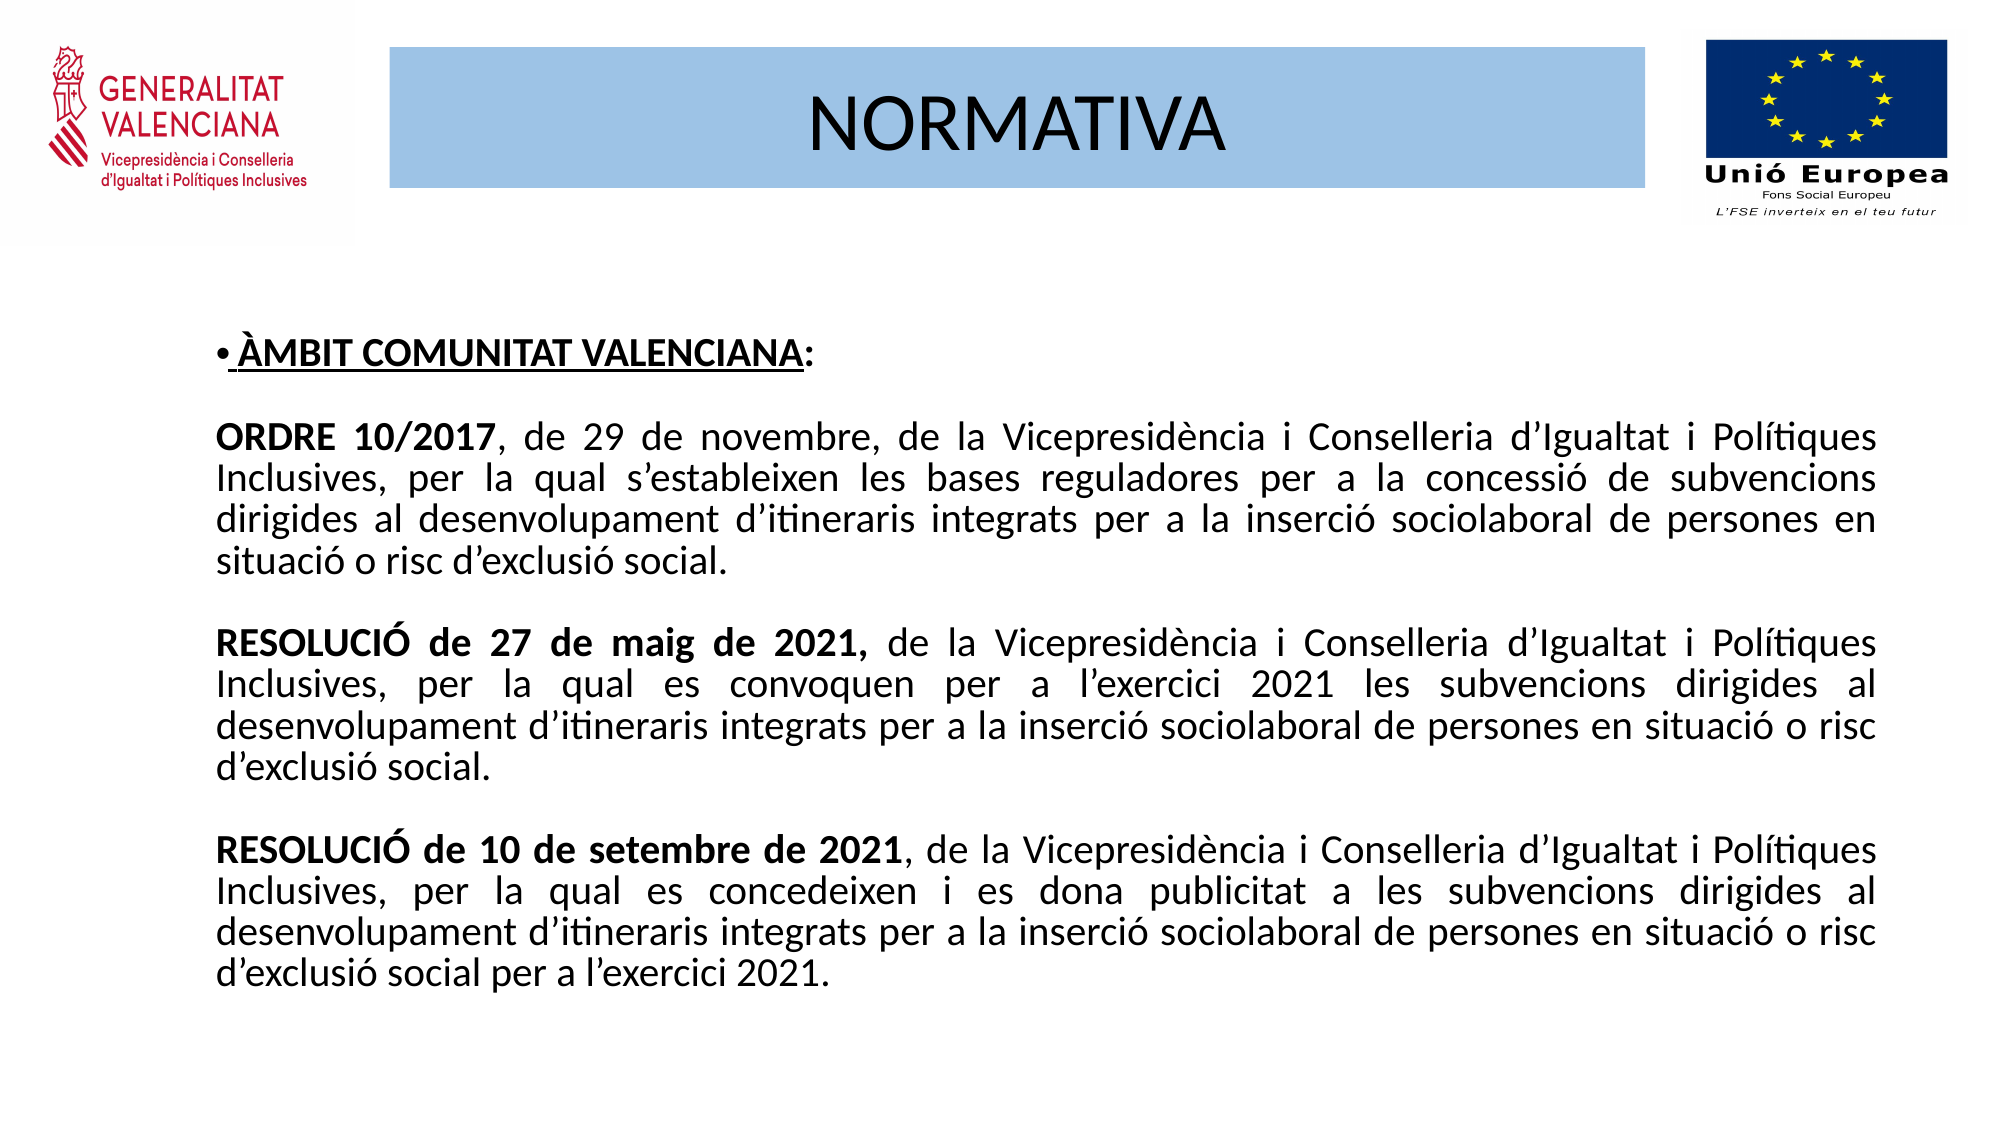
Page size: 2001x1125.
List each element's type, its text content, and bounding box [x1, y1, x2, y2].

text_box ÀMBIT COMUNITAT VALENCIANA: ORDRE 10/2017, de 29 de novembre, de la Vicepresidència i Conselleria d’Igualtat i Polítiques Inclusives, per la qual s’estableixen les bases reguladores per a la concessió de subvencions dirigides al desenvolupament d’itineraris integrats per a la inserció sociolaboral de persones en situació o risc d’exclusió social. RESOLUCIÓ de 27 de maig de 2021, de la Vicepresidència i Conselleria d’Igualtat i Polítiques Inclusives, per la qual es convoquen per a l’exercici 2021 les subvencions dirigides al desenvolupament d’itineraris integrats per a la inserció sociolaboral de persones en situació o risc d’exclusió social. RESOLUCIÓ de 10 de setembre de 2021, de la Vicepresidència i Conselleria d’Igualtat i Polítiques Inclusives, per la qual es concedeixen i es dona publicitat a les subvencions dirigides al desenvolupament d’itineraris integrats per a la inserció sociolaboral de persones en situació o risc d’exclusió social per a l’exercici 2021. [200, 329, 1893, 1021]
text_box NORMATIVA [389, 47, 1646, 188]
picture [0, 0, 355, 246]
picture [1680, 29, 1968, 225]
